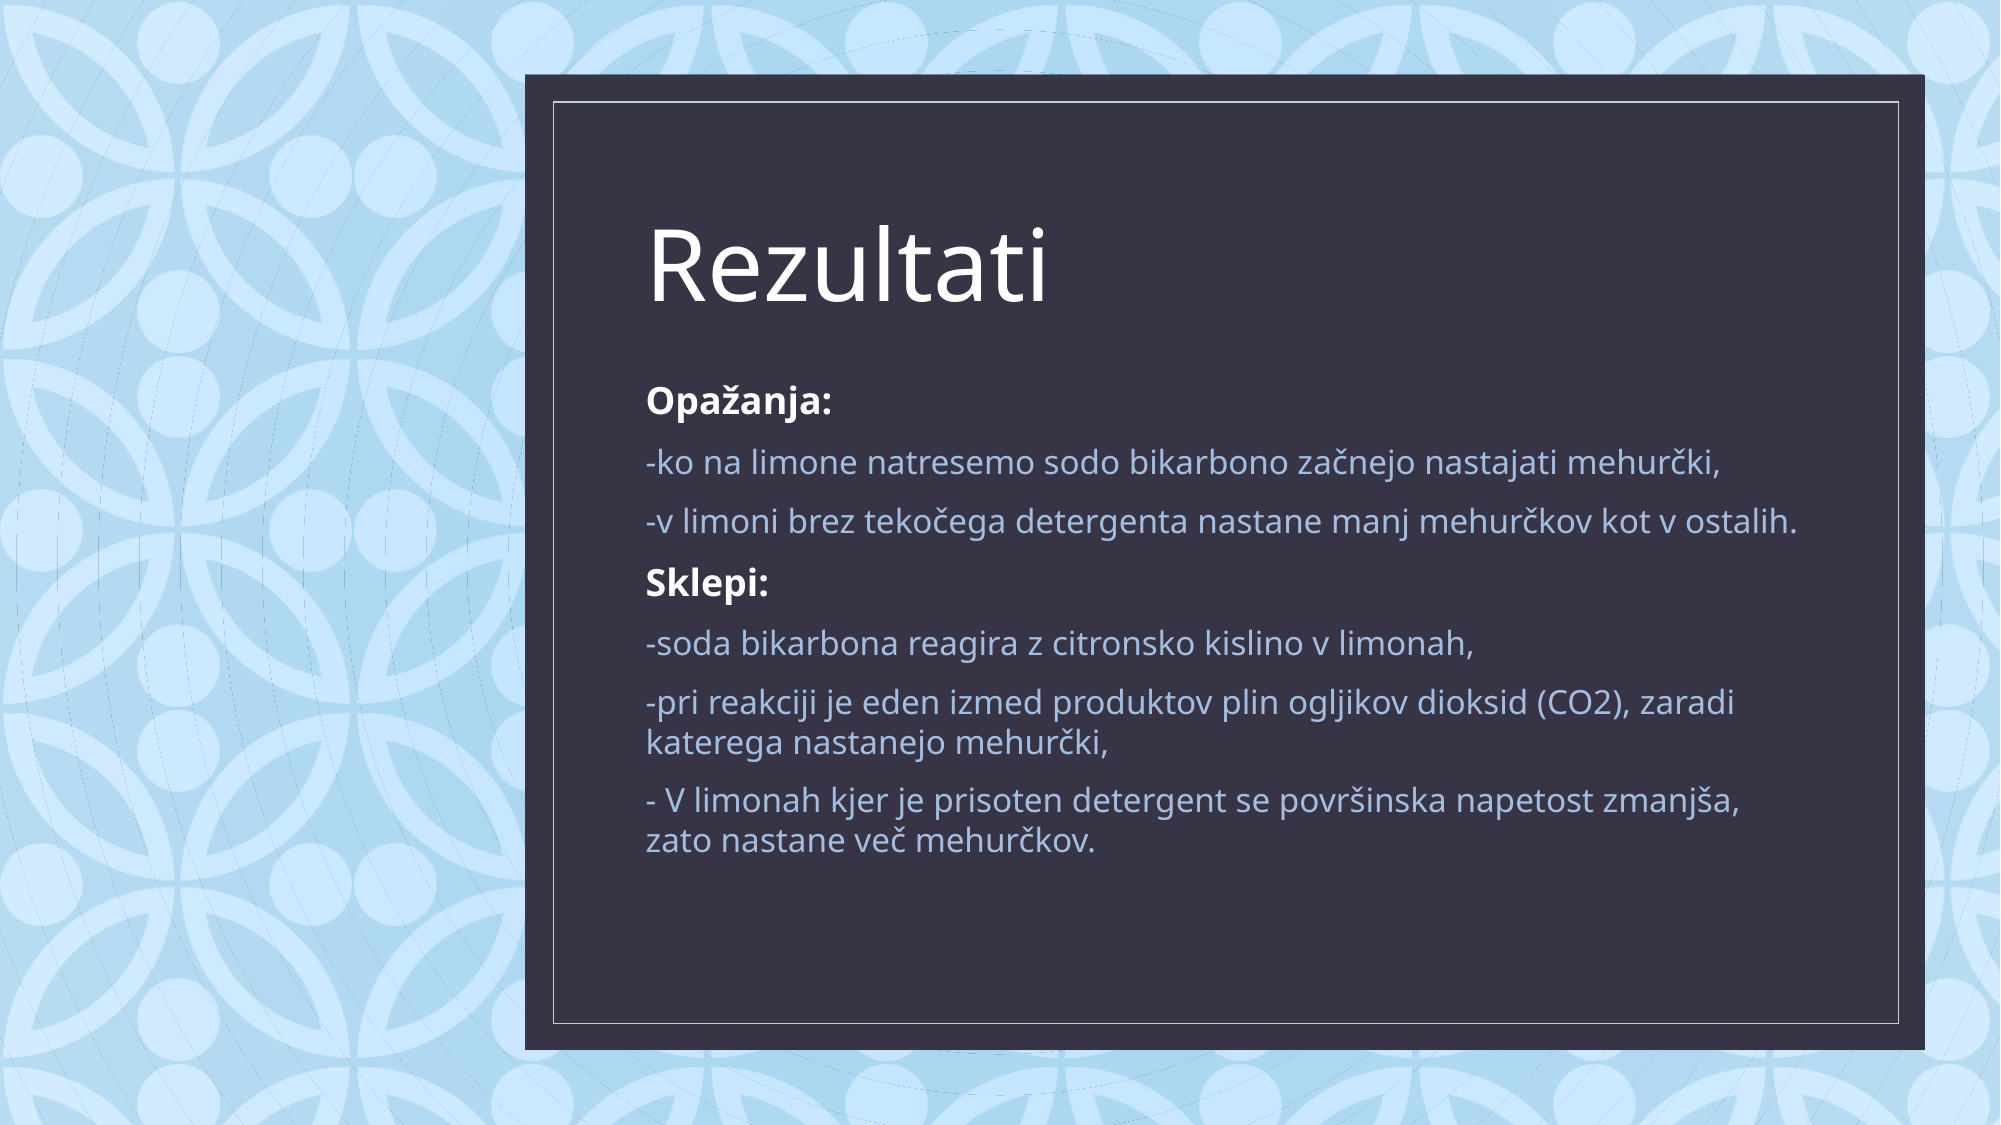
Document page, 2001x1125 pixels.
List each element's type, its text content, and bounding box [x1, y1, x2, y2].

list Opažanja: -ko na limone natresemo sodo bikarbono začnejo nastajati mehurčki, -v limoni brez tekočega detergenta nastane manj mehurčkov kot v ostalih. Sklepi: -soda bikarbona reagira z citronsko kislino v limonah, -pri reakciji je eden izmed produktov plin ogljikov dioksid (CO2), zaradi katerega nastanejo mehurčki, - V limonah kjer je prisoten detergent se površinska napetost zmanjša, zato nastane več mehurčkov. [630, 369, 1820, 945]
text_box [0, 0, 2000, 1125]
title Rezultati [630, 144, 1848, 394]
